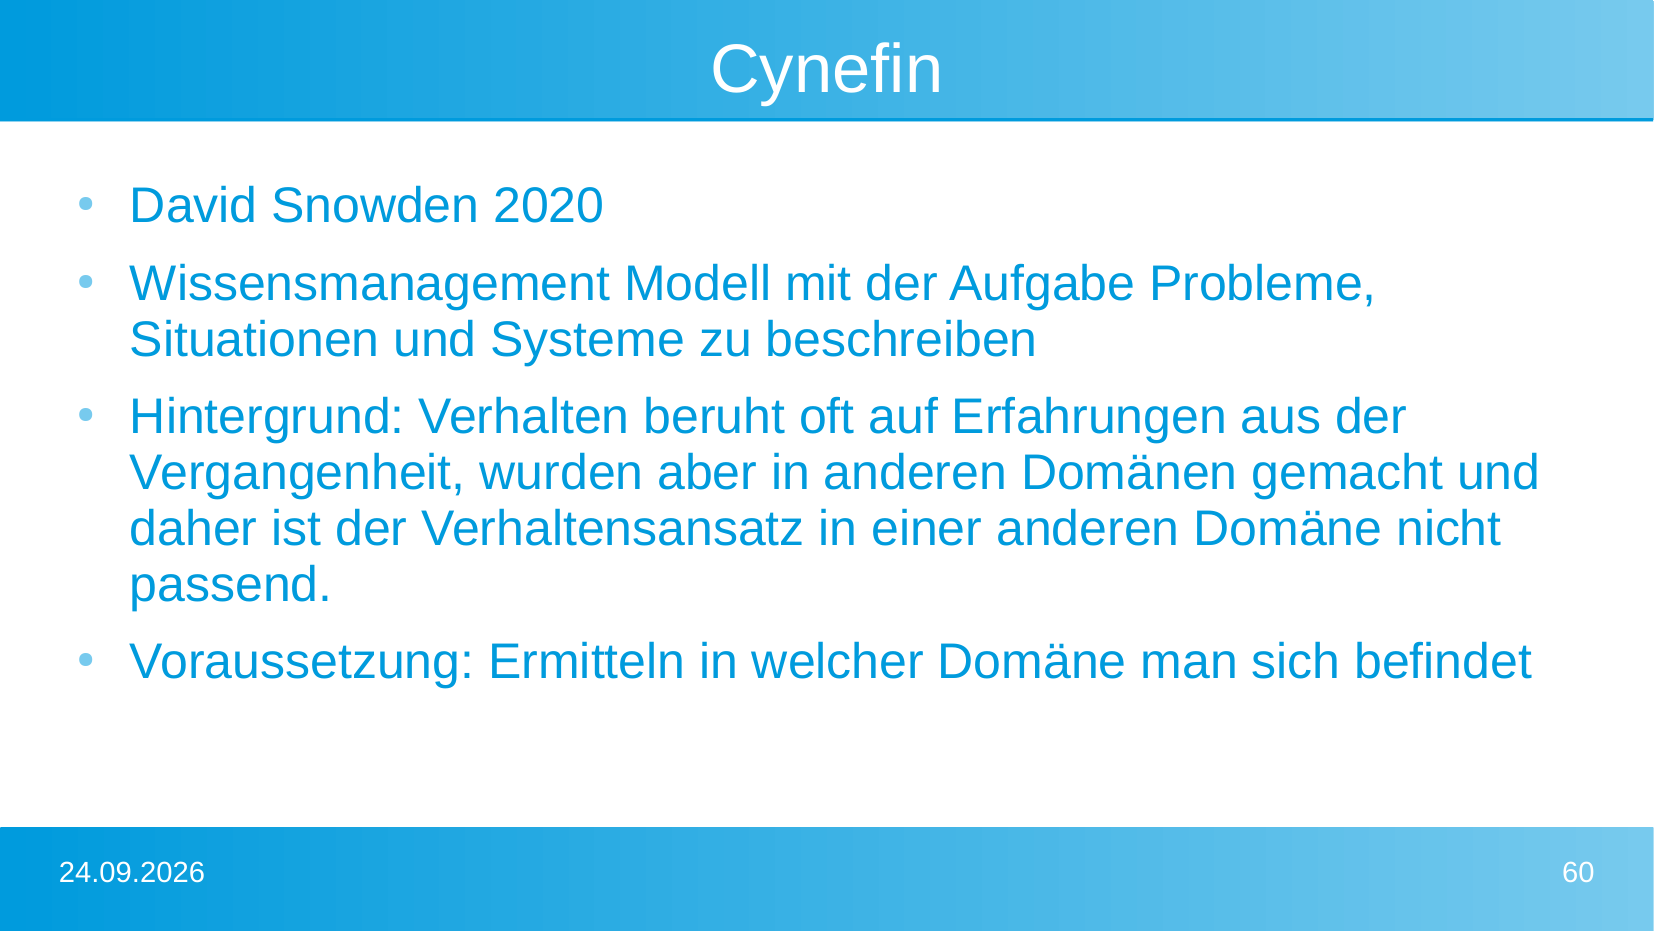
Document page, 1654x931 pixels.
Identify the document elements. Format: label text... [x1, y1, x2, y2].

list David Snowden 2020 Wissensmanagement Modell mit der Aufgabe Probleme, Situationen und Systeme zu beschreiben Hintergrund: Verhalten beruht oft auf Erfahrungen aus der Vergangenheit, wurden aber in anderen Domänen gemacht und daher ist der Verhaltensansatz in einer anderen Domäne nicht passend. Voraussetzung: Ermitteln in welcher Domäne man sich befindet [59, 177, 1595, 768]
title Cynefin [59, 29, 1595, 108]
